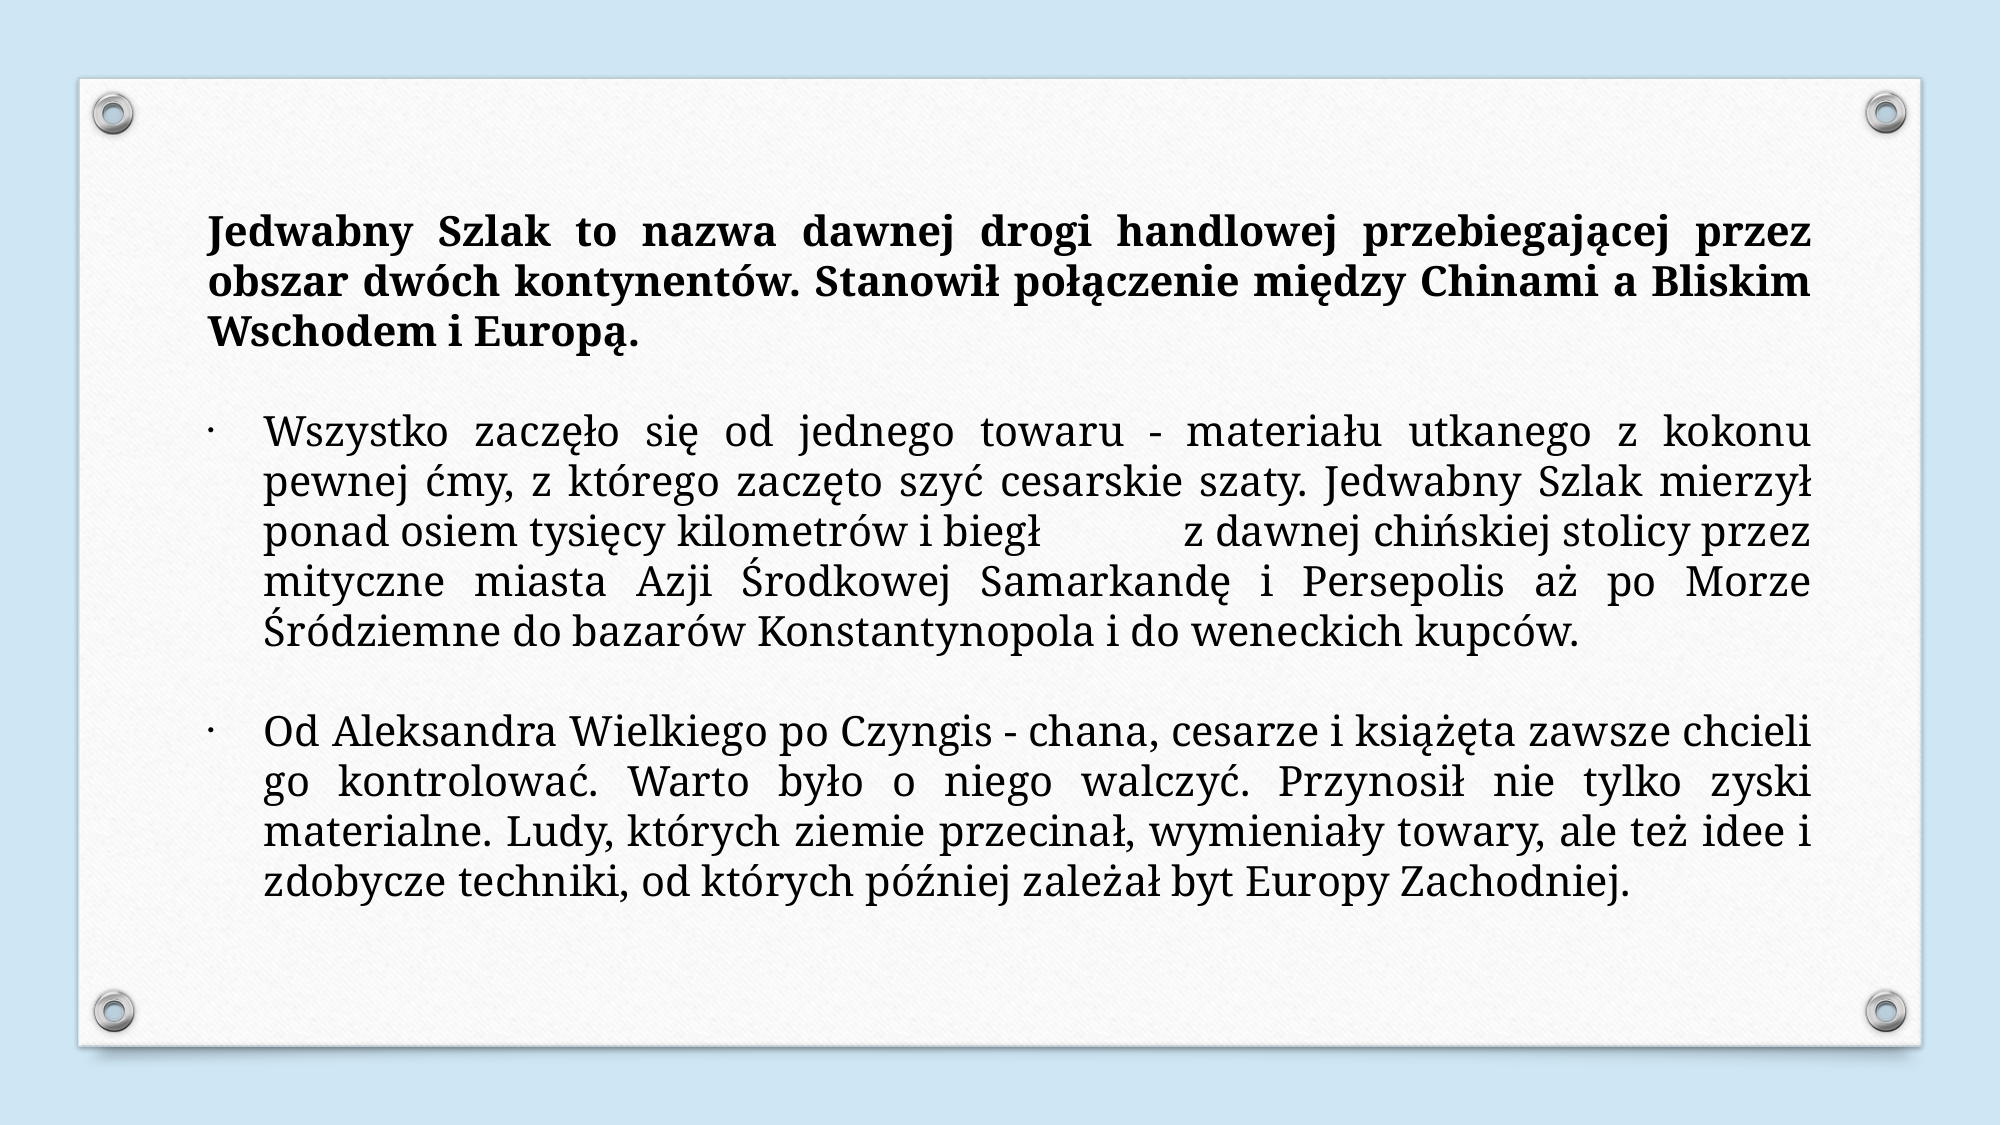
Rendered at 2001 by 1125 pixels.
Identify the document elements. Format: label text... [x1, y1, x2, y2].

picture [0, 0, 2000, 1125]
text_box Jedwabny Szlak to nazwa dawnej drogi handlowej przebiegającej przez obszar dwóch kontynentów. Stanowił połączenie między Chinami a Bliskim Wschodem i Europą. Wszystko zaczęło się od jednego towaru - materiału utkanego z kokonu pewnej ćmy, z którego zaczęto szyć cesarskie szaty. Jedwabny Szlak mierzył ponad osiem tysięcy kilometrów i biegł z dawnej chińskiej stolicy przez mityczne miasta Azji Środkowej Samarkandę i Persepolis aż po Morze Śródziemne do bazarów Konstantynopola i do weneckich kupców. Od Aleksandra Wielkiego po Czyngis - chana, cesarze i książęta zawsze chcieli go kontrolować. Warto było o niego walczyć. Przynosił nie tylko zyski materialne. Ludy, których ziemie przecinał, wymieniały towary, ale też idee i zdobycze techniki, od których później zależał byt Europy Zachodniej. [192, 197, 1828, 913]
